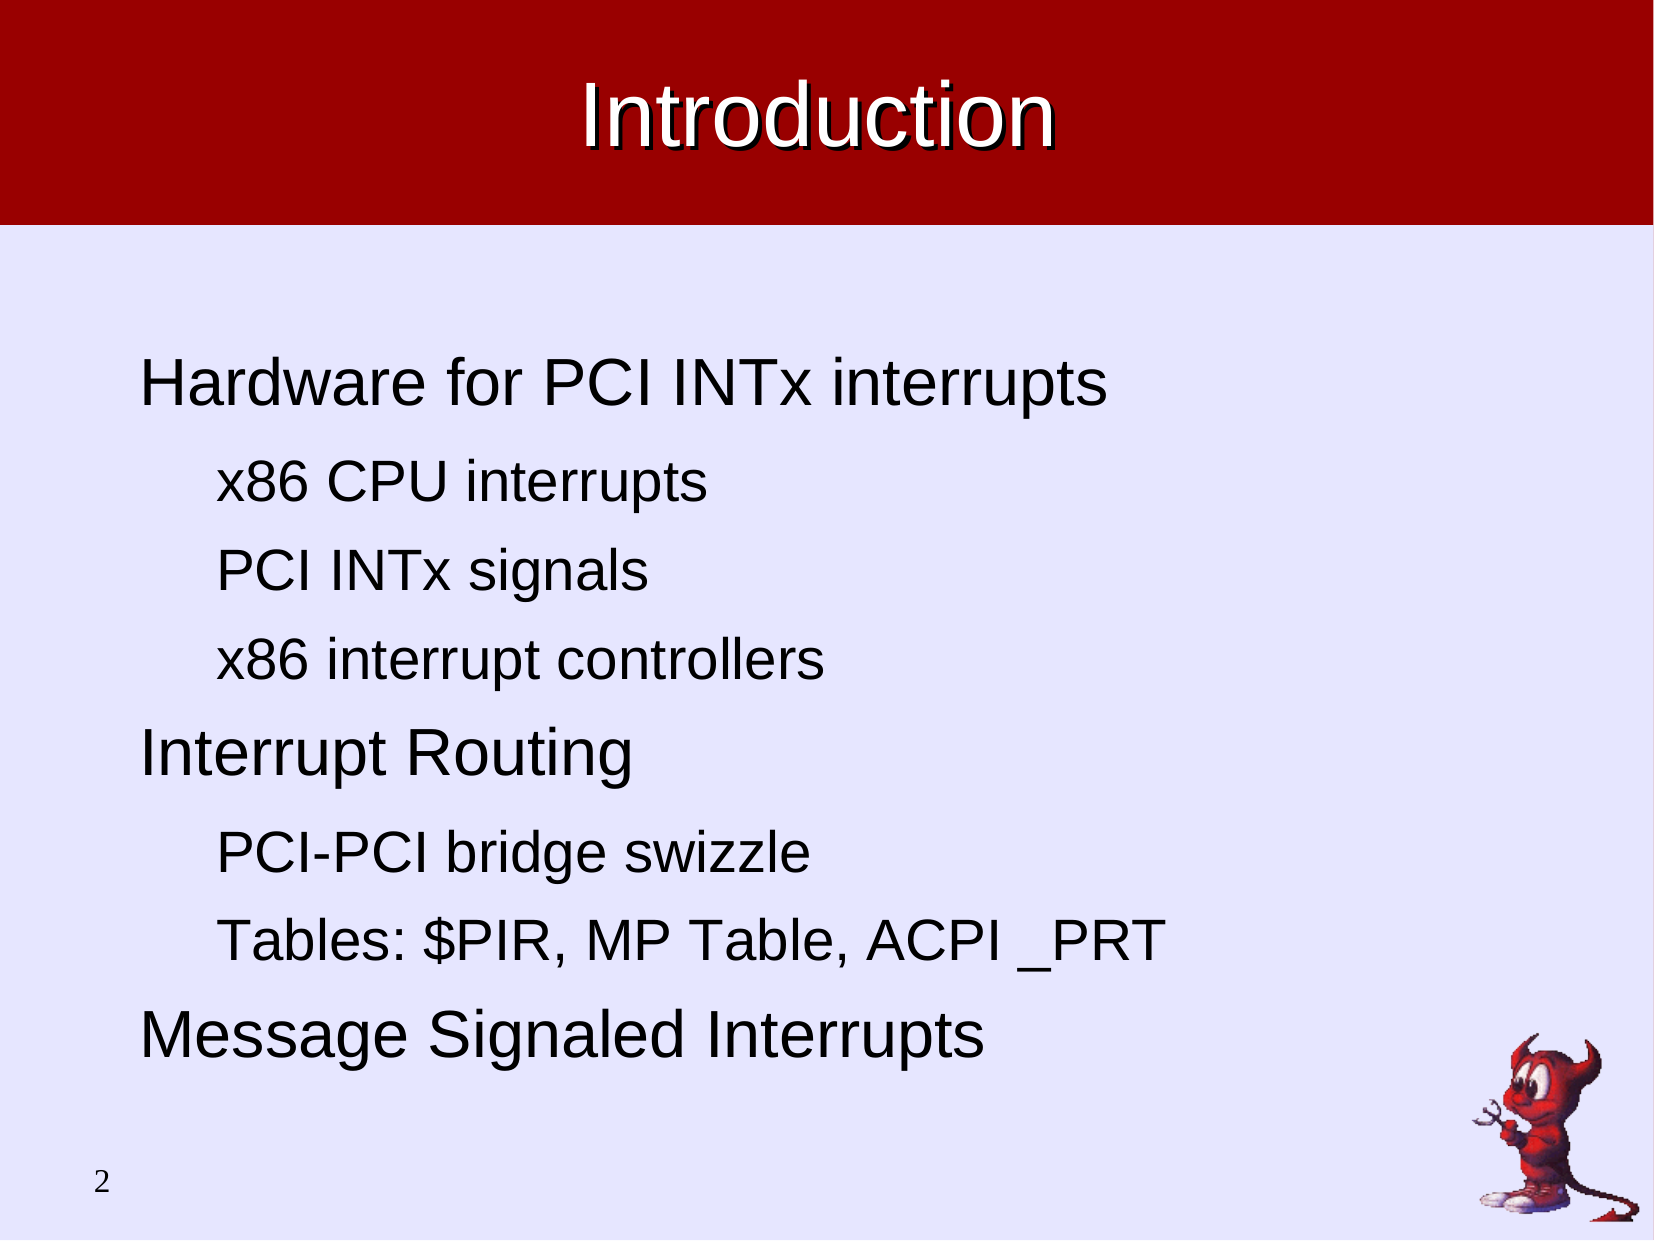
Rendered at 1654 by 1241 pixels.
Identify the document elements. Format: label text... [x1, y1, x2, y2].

list Hardware for PCI INTx interrupts x86 CPU interrupts PCI INTx signals x86 interrupt controllers Interrupt Routing PCI-PCI bridge swizzle Tables: $PIR, MP Table, ACPI _PRT Message Signaled Interrupts [121, 344, 1534, 1127]
title Introduction [112, 11, 1525, 219]
picture [1464, 1030, 1643, 1227]
